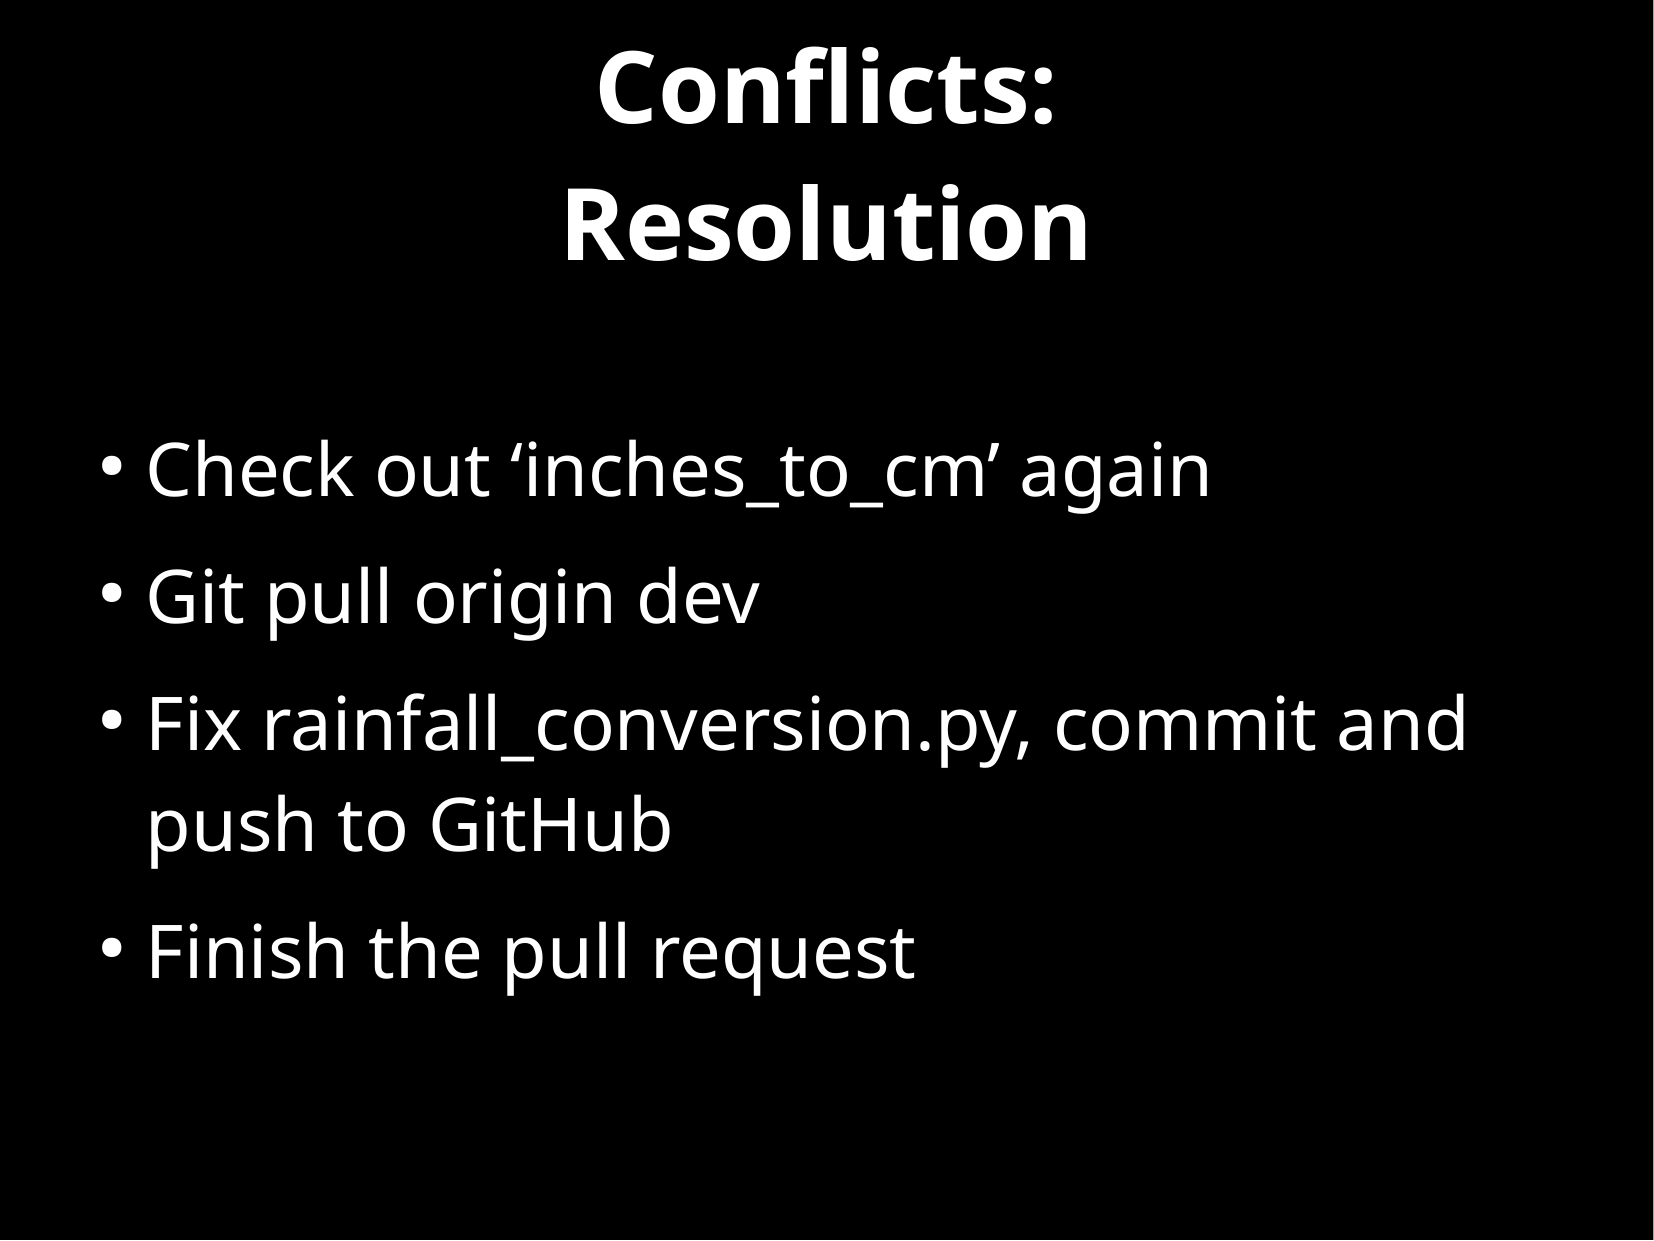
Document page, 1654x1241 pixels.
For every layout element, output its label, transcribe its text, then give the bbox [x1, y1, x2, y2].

list Check out ‘inches_to_cm’ again Git pull origin dev Fix rainfall_conversion.py, commit and push to GitHub Finish the pull request [82, 290, 1571, 1010]
title Conflicts: Resolution [82, 26, 1571, 280]
